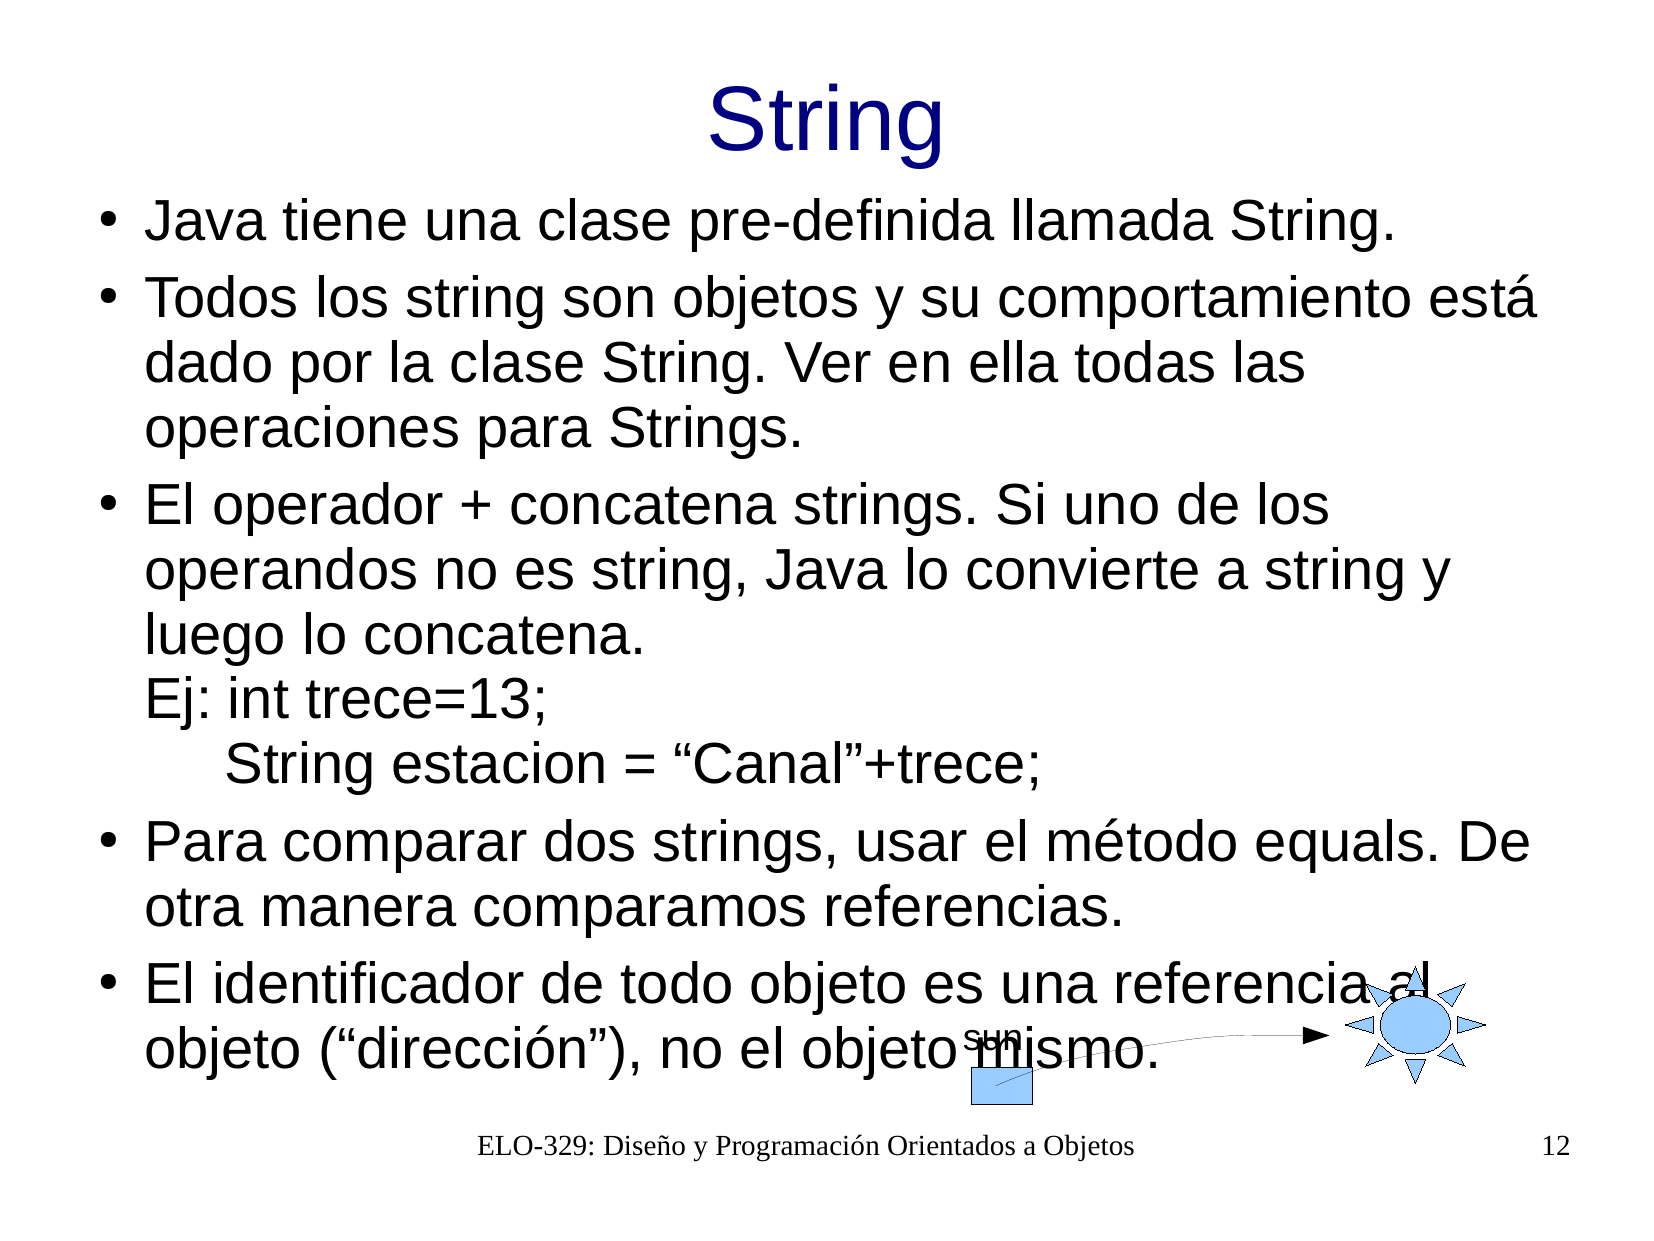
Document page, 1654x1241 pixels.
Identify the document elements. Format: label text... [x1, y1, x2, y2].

text_box [971, 1067, 1033, 1105]
text_box [1365, 1043, 1394, 1067]
text_box [1437, 1043, 1466, 1067]
text_box [1380, 995, 1451, 1055]
text_box [1365, 983, 1394, 1007]
text_box sun [948, 1009, 1057, 1071]
text_box [1405, 966, 1426, 991]
text_box [1437, 983, 1466, 1007]
text_box [1345, 1016, 1374, 1034]
list Java tiene una clase pre-definida llamada String. Todos los string son objetos y su comportamiento está dado por la clase String. Ver en ella todas las operaciones para Strings. El operador + concatena strings. Si uno de los operandos no es string, Java lo convierte a string y luego lo concatena. Ej: int trece=13; String estacion = “Canal”+trece; Para comparar dos strings, usar el método equals. De otra manera comparamos referencias. El identificador de todo objeto es una referencia al objeto (“dirección”), no el objeto mismo. [82, 187, 1571, 1088]
text_box [1457, 1016, 1486, 1034]
text_box [1405, 1059, 1426, 1084]
text_box sun [1037, 1064, 1057, 1071]
title String [82, 49, 1571, 187]
